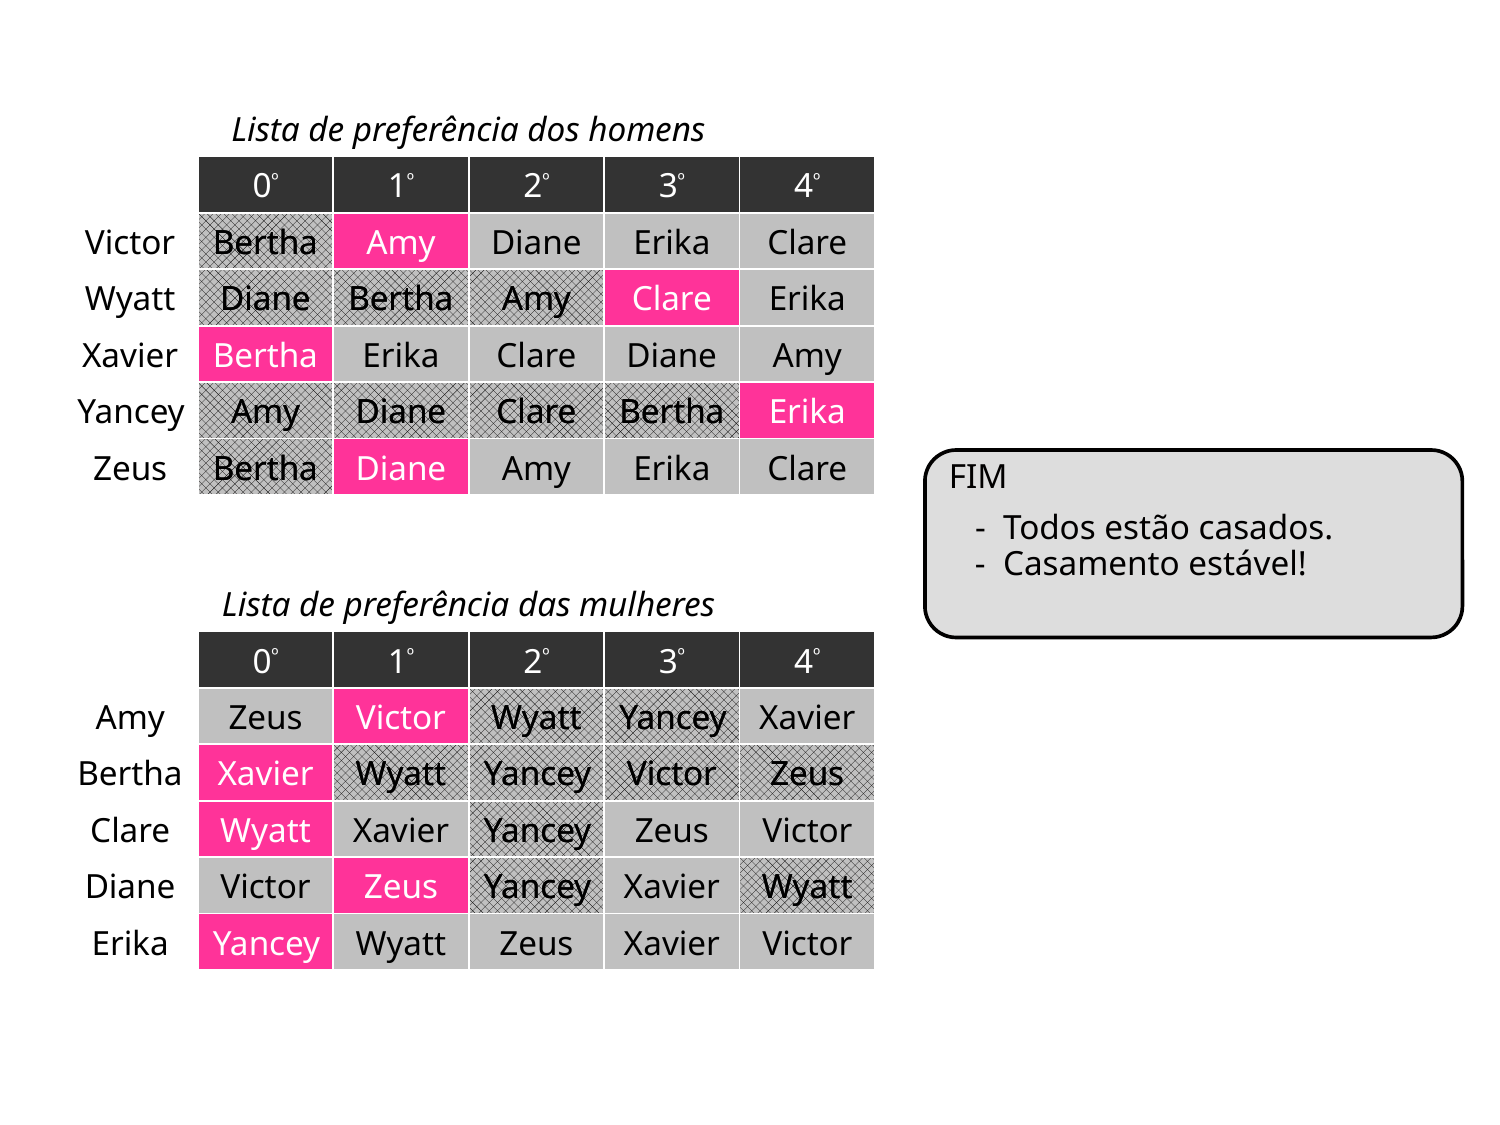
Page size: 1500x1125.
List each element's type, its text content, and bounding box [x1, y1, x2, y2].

text_box Victor [333, 687, 468, 744]
text_box Bertha [333, 269, 468, 326]
text_box Bertha [197, 326, 334, 382]
text_box Bertha [197, 212, 334, 269]
text_box Wyatt [468, 687, 605, 744]
text_box Zeus [739, 744, 875, 801]
text_box Clare [468, 382, 604, 439]
text_box Diane [197, 269, 333, 326]
text_box Yancey [605, 687, 740, 745]
text_box Yancey [197, 913, 334, 970]
text_box Bertha [604, 382, 740, 439]
text_box Amy [197, 382, 333, 438]
text_box Clare [605, 269, 740, 326]
text_box FIM - Todos estão casados. - Casamento estável! [924, 450, 1463, 638]
text_box Victor [605, 745, 739, 801]
text_box Diane [334, 439, 469, 496]
text_box Erika [740, 382, 875, 439]
text_box Amy [334, 212, 469, 269]
text_box Xavier [197, 744, 333, 800]
text_box Yancey [468, 744, 605, 801]
text_box Amy [468, 269, 605, 326]
text_box Wyatt [197, 800, 334, 858]
text_box Yancey [468, 858, 605, 914]
text_box Yancey [468, 801, 605, 858]
text_box Zeus [333, 857, 468, 914]
text_box Wyatt [333, 744, 468, 801]
text_box Diane [333, 382, 468, 439]
text_box Bertha [197, 438, 334, 496]
text_box Wyatt [739, 857, 875, 914]
